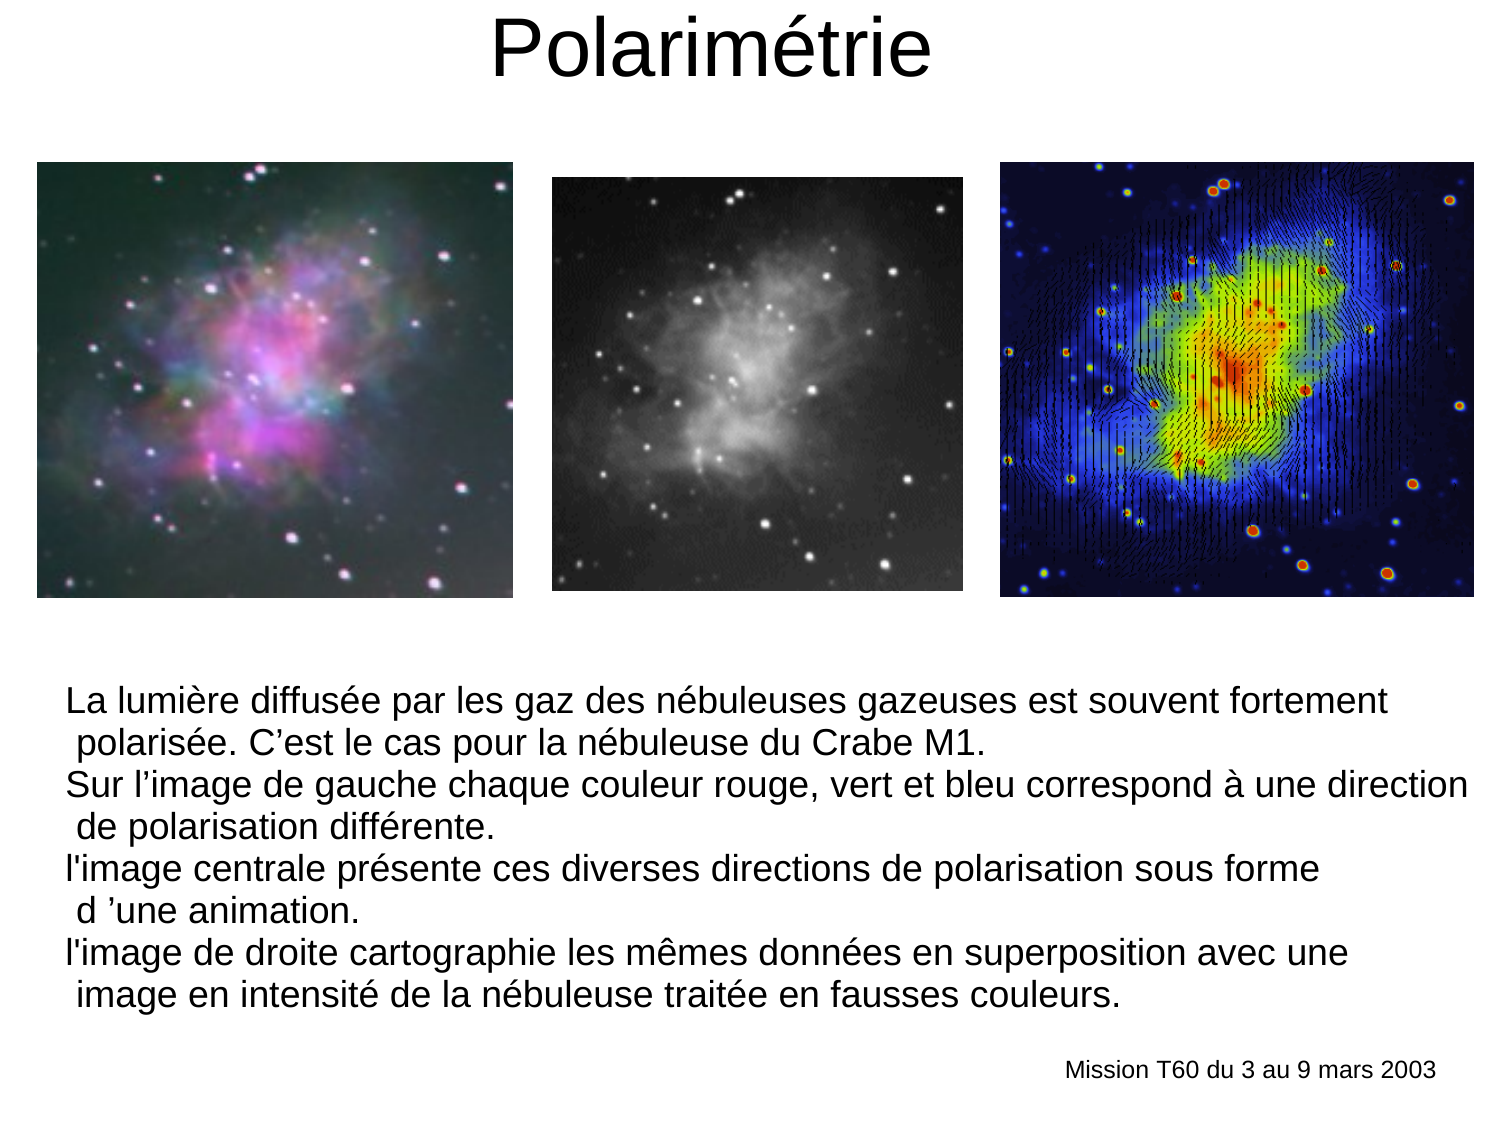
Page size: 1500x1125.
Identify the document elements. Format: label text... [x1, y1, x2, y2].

picture [1000, 162, 1474, 597]
picture [552, 177, 963, 591]
text_box Mission T60 du 3 au 9 mars 2003 [1050, 1049, 1453, 1092]
picture [37, 162, 513, 598]
text_box La lumière diffusée par les gaz des nébuleuses gazeuses est souvent fortement polarisée. C’est le cas pour la nébuleuse du Crabe M1. Sur l’image de gauche chaque couleur rouge, vert et bleu correspond à une direction de polarisation différente. l'image centrale présente ces diverses directions de polarisation sous forme d ’une animation. l'image de droite cartographie les mêmes données en superposition avec une image en intensité de la nébuleuse traitée en fausses couleurs. [40, 675, 1484, 1024]
text_box Polarimétrie [474, 0, 949, 103]
